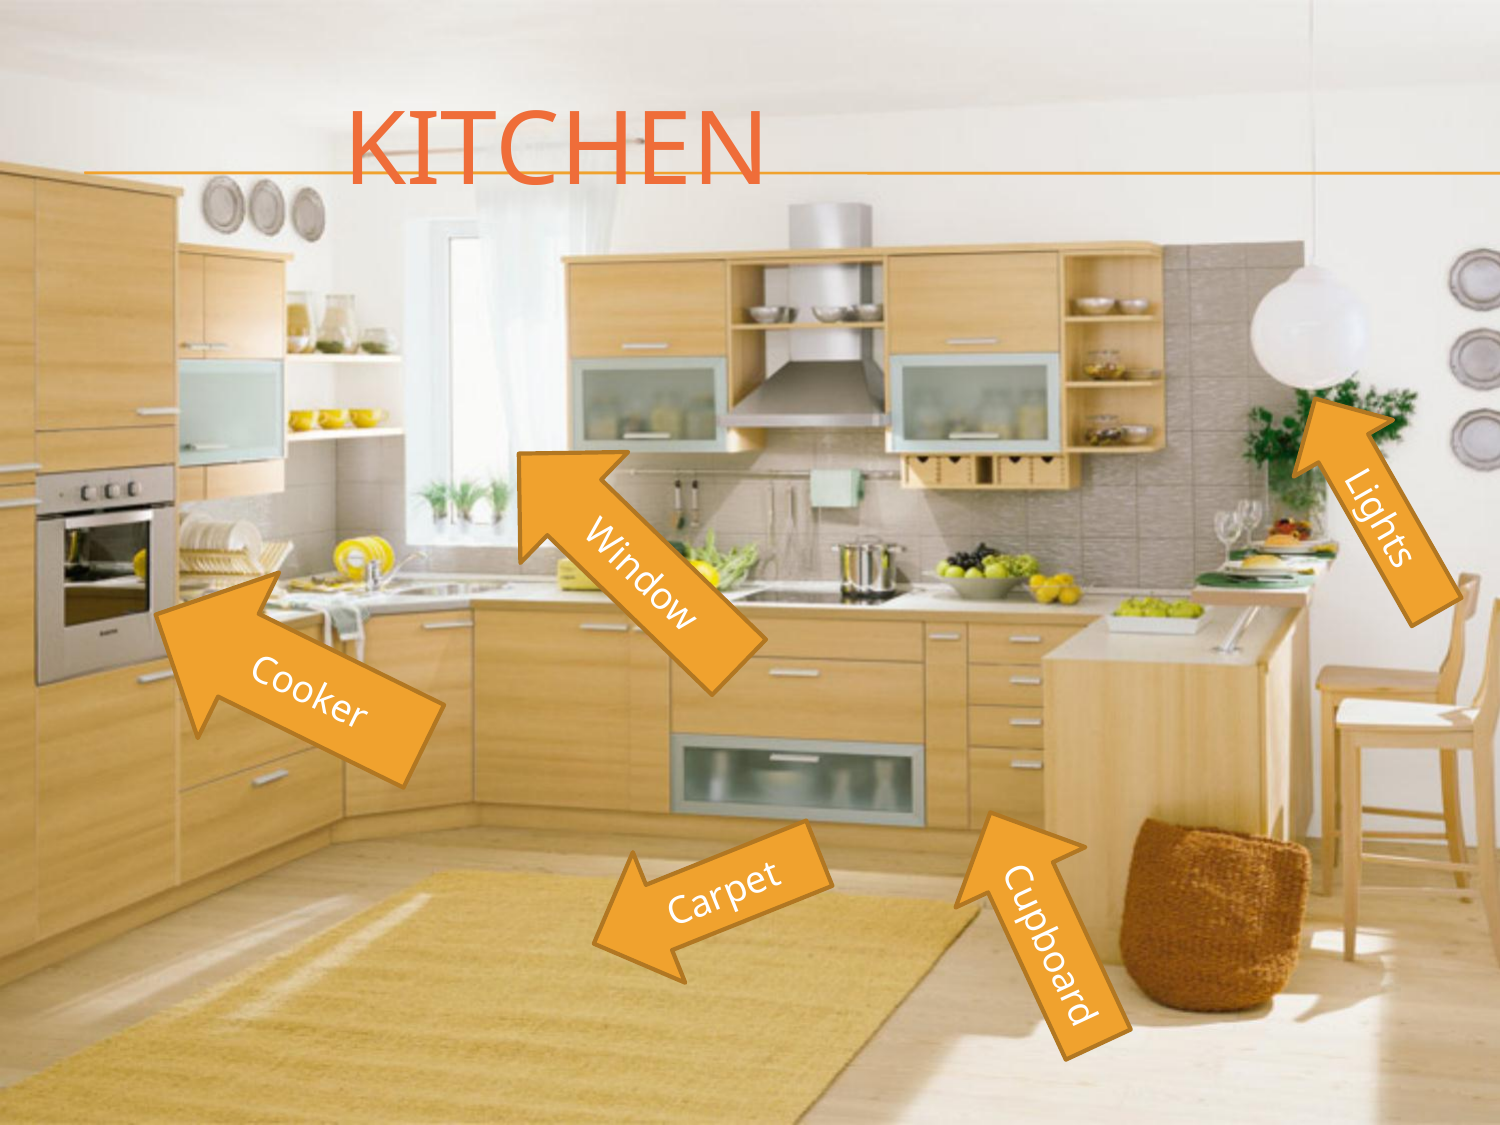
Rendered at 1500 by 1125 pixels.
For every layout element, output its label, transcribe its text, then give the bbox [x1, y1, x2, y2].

text_box Window [518, 451, 766, 695]
text_box Carpet [593, 820, 833, 983]
text_box Cupboard [955, 812, 1131, 1060]
text_box Cooker [155, 572, 445, 788]
title kitchen [50, 75, 1475, 213]
text_box Lights [1293, 398, 1462, 627]
picture [0, 0, 1500, 1125]
